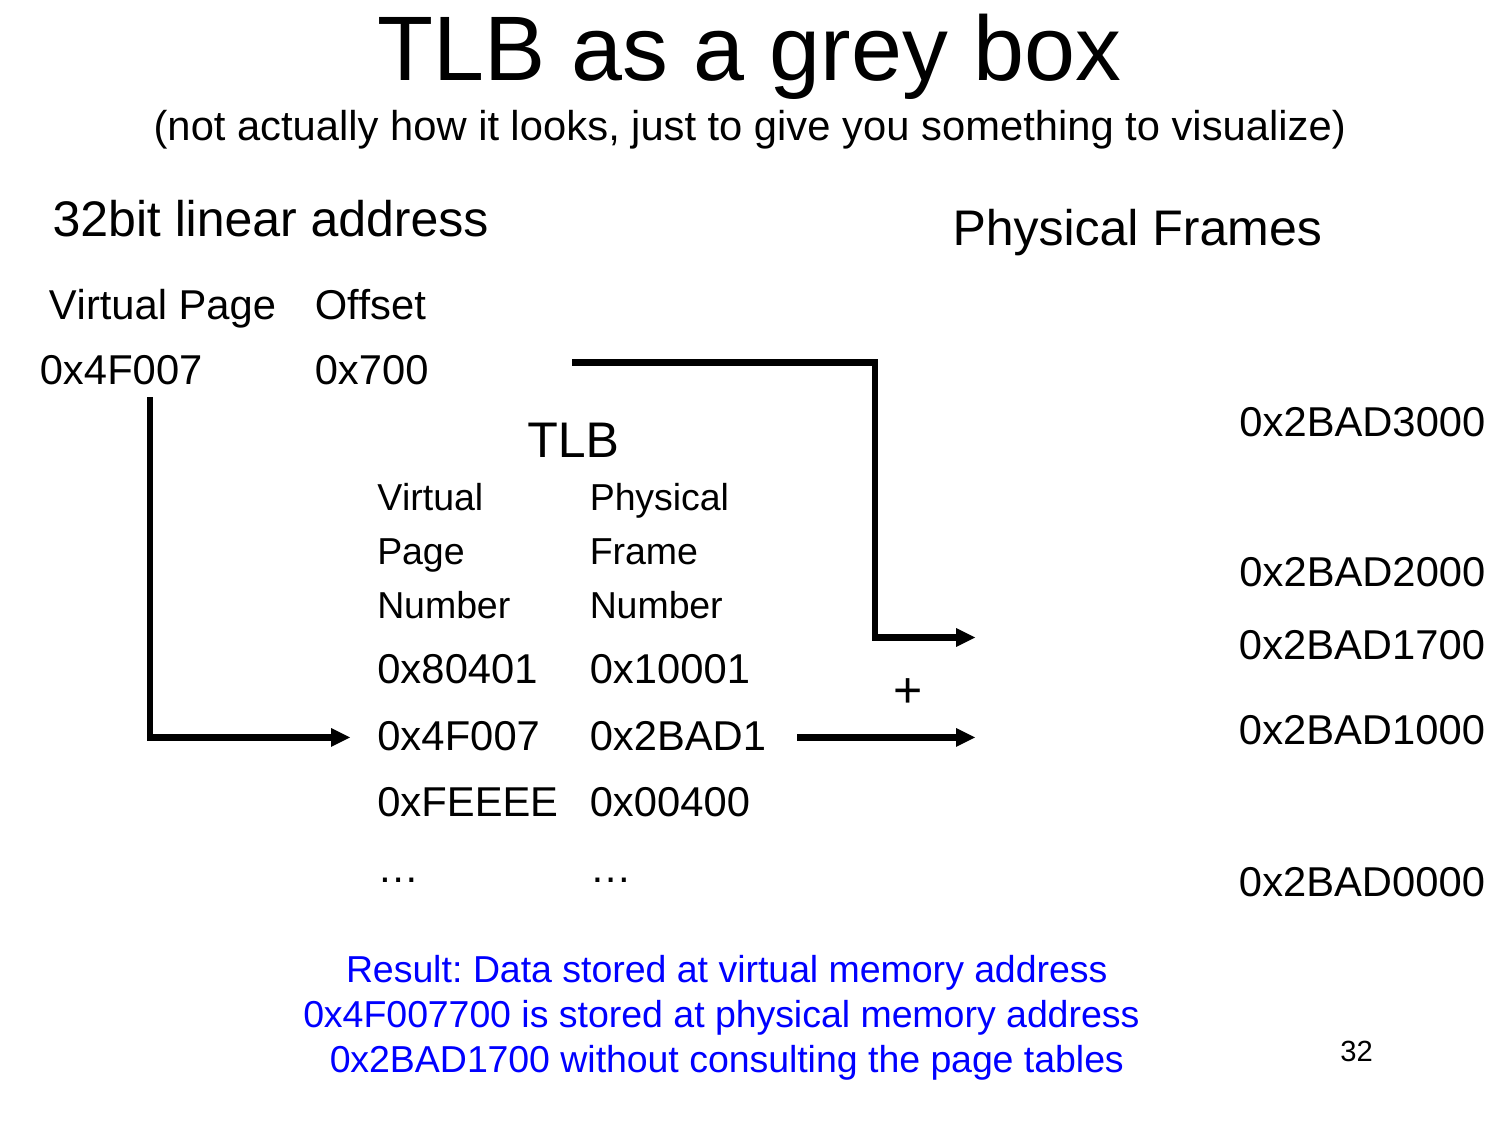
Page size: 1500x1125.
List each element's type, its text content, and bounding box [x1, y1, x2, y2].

table_cell [988, 571, 1225, 729]
text_box 0x2BAD3000 [1224, 387, 1500, 453]
table_cell 0x80401 [362, 634, 575, 701]
table_cell 0xFEEEE [362, 767, 575, 834]
table_cell 0x10001 [575, 634, 788, 701]
table_cell 0x00400 [575, 767, 788, 834]
table_cell 0x4F007 [25, 336, 300, 401]
text_box 0x2BAD0000 [1224, 847, 1500, 913]
text_box 0x2BAD1700 [1224, 609, 1500, 676]
table_header [988, 413, 1225, 571]
text_box <number> [1074, 1025, 1388, 1101]
table_cell 0x700 [300, 336, 575, 401]
text_box TLB [512, 399, 634, 476]
text_box 0x2BAD1000 [1224, 694, 1500, 761]
table_header Virtual Page [25, 270, 300, 336]
text_box 0x2BAD2000 [1224, 537, 1500, 603]
table_cell 0x2BAD1 [575, 701, 788, 767]
title TLB as a grey box (not actually how it looks, just to give you something to visualize) [112, 0, 1388, 163]
table_header Offset [300, 270, 575, 336]
table_header Physical Frame Number [575, 465, 788, 634]
text_box Result: Data stored at virtual memory address 0x4F007700 is stored at physical memory address 0x2BAD1700 without consulting the page tables [288, 937, 1166, 1088]
table_header Virtual Page Number [362, 465, 575, 634]
table_cell … [362, 834, 575, 900]
table_cell [988, 729, 1225, 887]
text_box + [878, 649, 938, 726]
table_cell … [575, 834, 788, 900]
text_box 32bit linear address [37, 178, 504, 254]
table_cell 0x4F007 [362, 701, 575, 767]
text_box Physical Frames [937, 187, 1337, 263]
